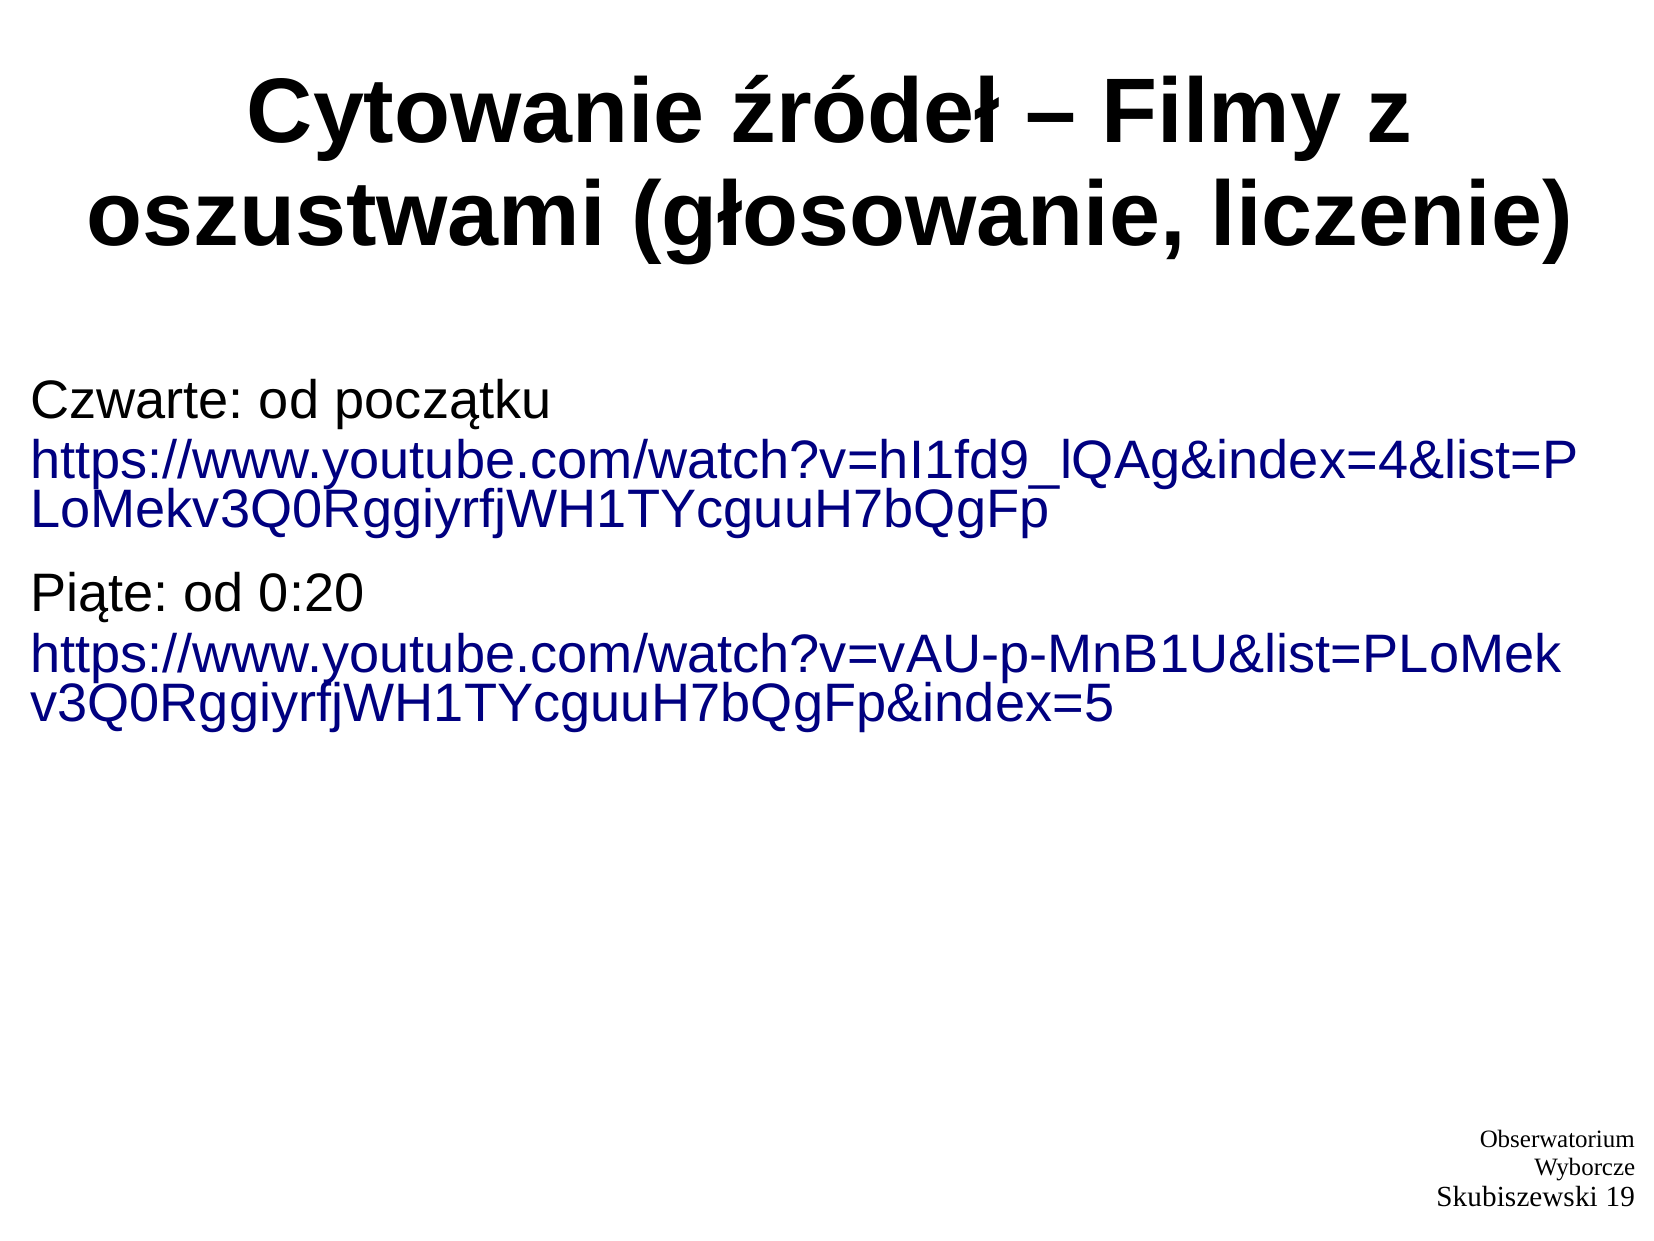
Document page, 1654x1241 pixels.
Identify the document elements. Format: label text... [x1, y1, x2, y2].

list Czwarte: od początku https://www.youtube.com/watch?v=hI1fd9_lQAg&index=4&list=PLoMekv3Q0RggiyrfjWH1TYcguuH7bQgFp Piąte: od 0:20 https://www.youtube.com/watch?v=vAU-p-MnB1U&list=PLoMekv3Q0RggiyrfjWH1TYcguuH7bQgFp&index=5 [30, 285, 1583, 1156]
title Cytowanie źródeł – Filmy z oszustwami (głosowanie, liczenie) [86, 60, 1575, 266]
